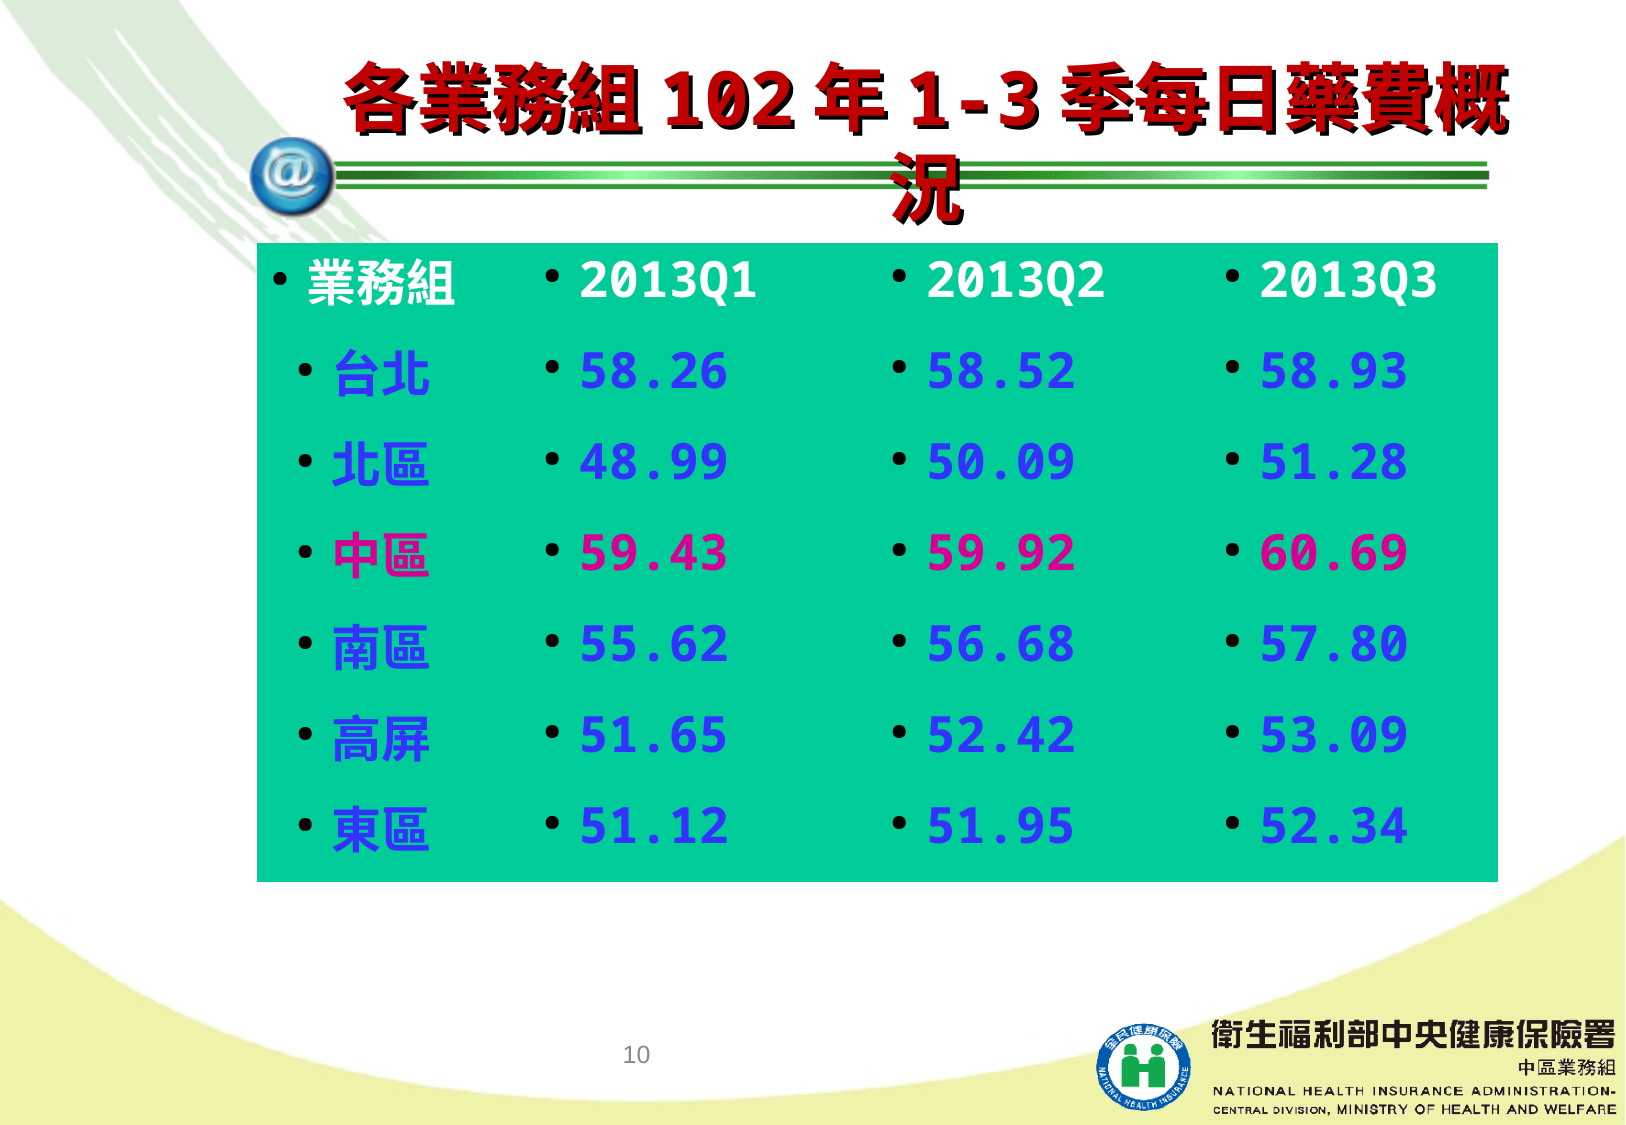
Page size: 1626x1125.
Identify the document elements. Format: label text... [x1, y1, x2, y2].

table_cell 58.26 [470, 335, 832, 426]
table_cell 56.68 [832, 608, 1165, 699]
table_cell 南區 [257, 608, 470, 699]
table_cell 52.34 [1165, 790, 1498, 882]
table_header 2013Q1 [470, 243, 832, 335]
table_header 2013Q2 [832, 243, 1165, 335]
table_cell 51.95 [832, 790, 1165, 882]
table_cell 中區 [257, 517, 470, 608]
table_cell 北區 [257, 426, 470, 517]
table_header 業務組 [257, 243, 470, 335]
table_cell 53.09 [1165, 699, 1498, 790]
table_cell 51.65 [470, 699, 832, 790]
table_cell 57.80 [1165, 608, 1498, 699]
table_cell 東區 [257, 790, 470, 882]
table_cell 58.52 [832, 335, 1165, 426]
table_cell 52.42 [832, 699, 1165, 790]
table_cell 51.12 [470, 790, 832, 882]
table_cell 台北 [257, 335, 470, 426]
table_cell 60.69 [1165, 517, 1498, 608]
table_cell 58.93 [1165, 335, 1498, 426]
table_cell 高屏 [257, 699, 470, 790]
text_box 各業務組102年1-3季每日藥費概況 [292, 42, 1557, 138]
table_cell 50.09 [832, 426, 1165, 517]
text_box [607, 1023, 987, 1084]
table_cell 48.99 [470, 426, 832, 517]
table_cell 51.28 [1165, 426, 1498, 517]
table_cell 55.62 [470, 608, 832, 699]
table_header 2013Q3 [1165, 243, 1498, 335]
table_cell 59.92 [832, 517, 1165, 608]
table_cell 59.43 [470, 517, 832, 608]
